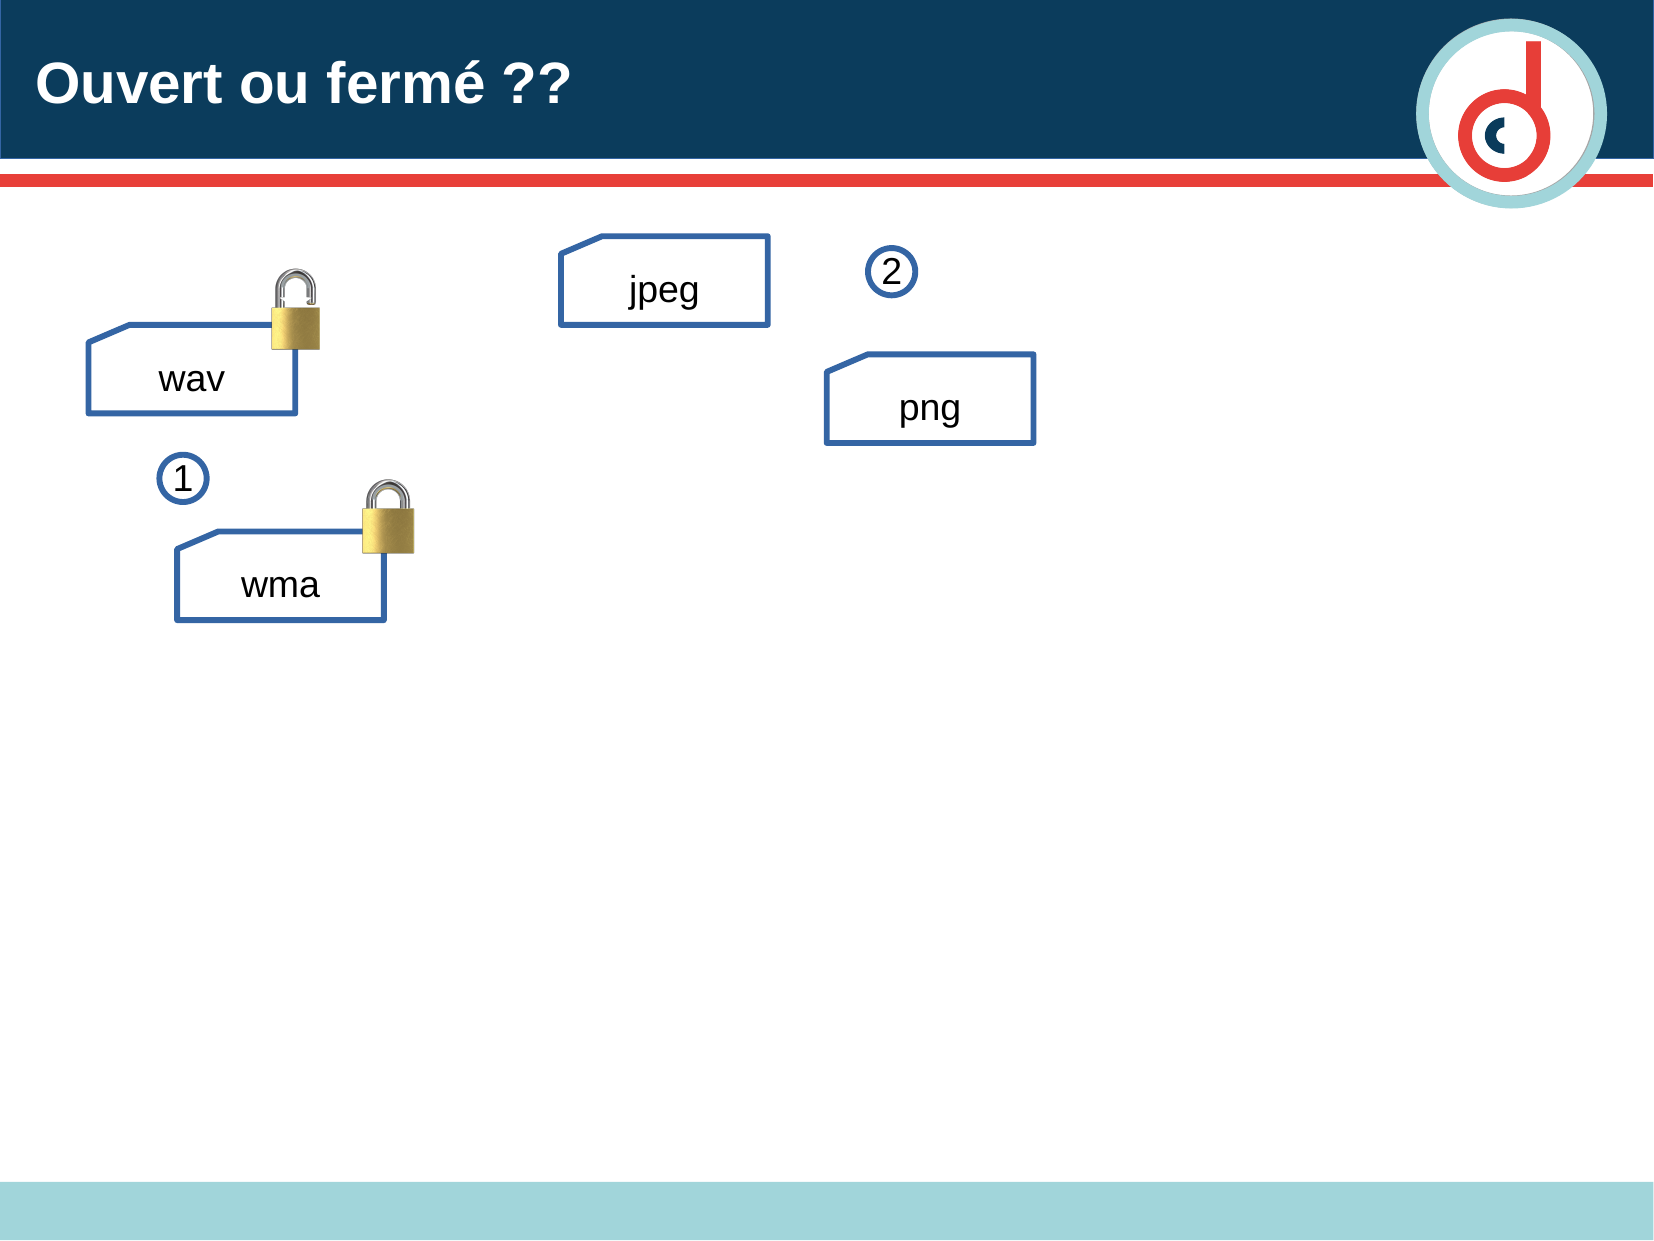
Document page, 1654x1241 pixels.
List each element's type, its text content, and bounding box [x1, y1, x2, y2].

text_box 2 [867, 248, 916, 296]
text_box wav [88, 324, 296, 414]
picture [354, 472, 422, 562]
text_box jpeg [560, 236, 768, 325]
picture [265, 265, 327, 355]
text_box png [826, 354, 1034, 443]
text_box 1 [159, 454, 207, 503]
title Ouvert ou fermé ?? [35, 11, 1429, 159]
text_box wma [177, 531, 384, 621]
